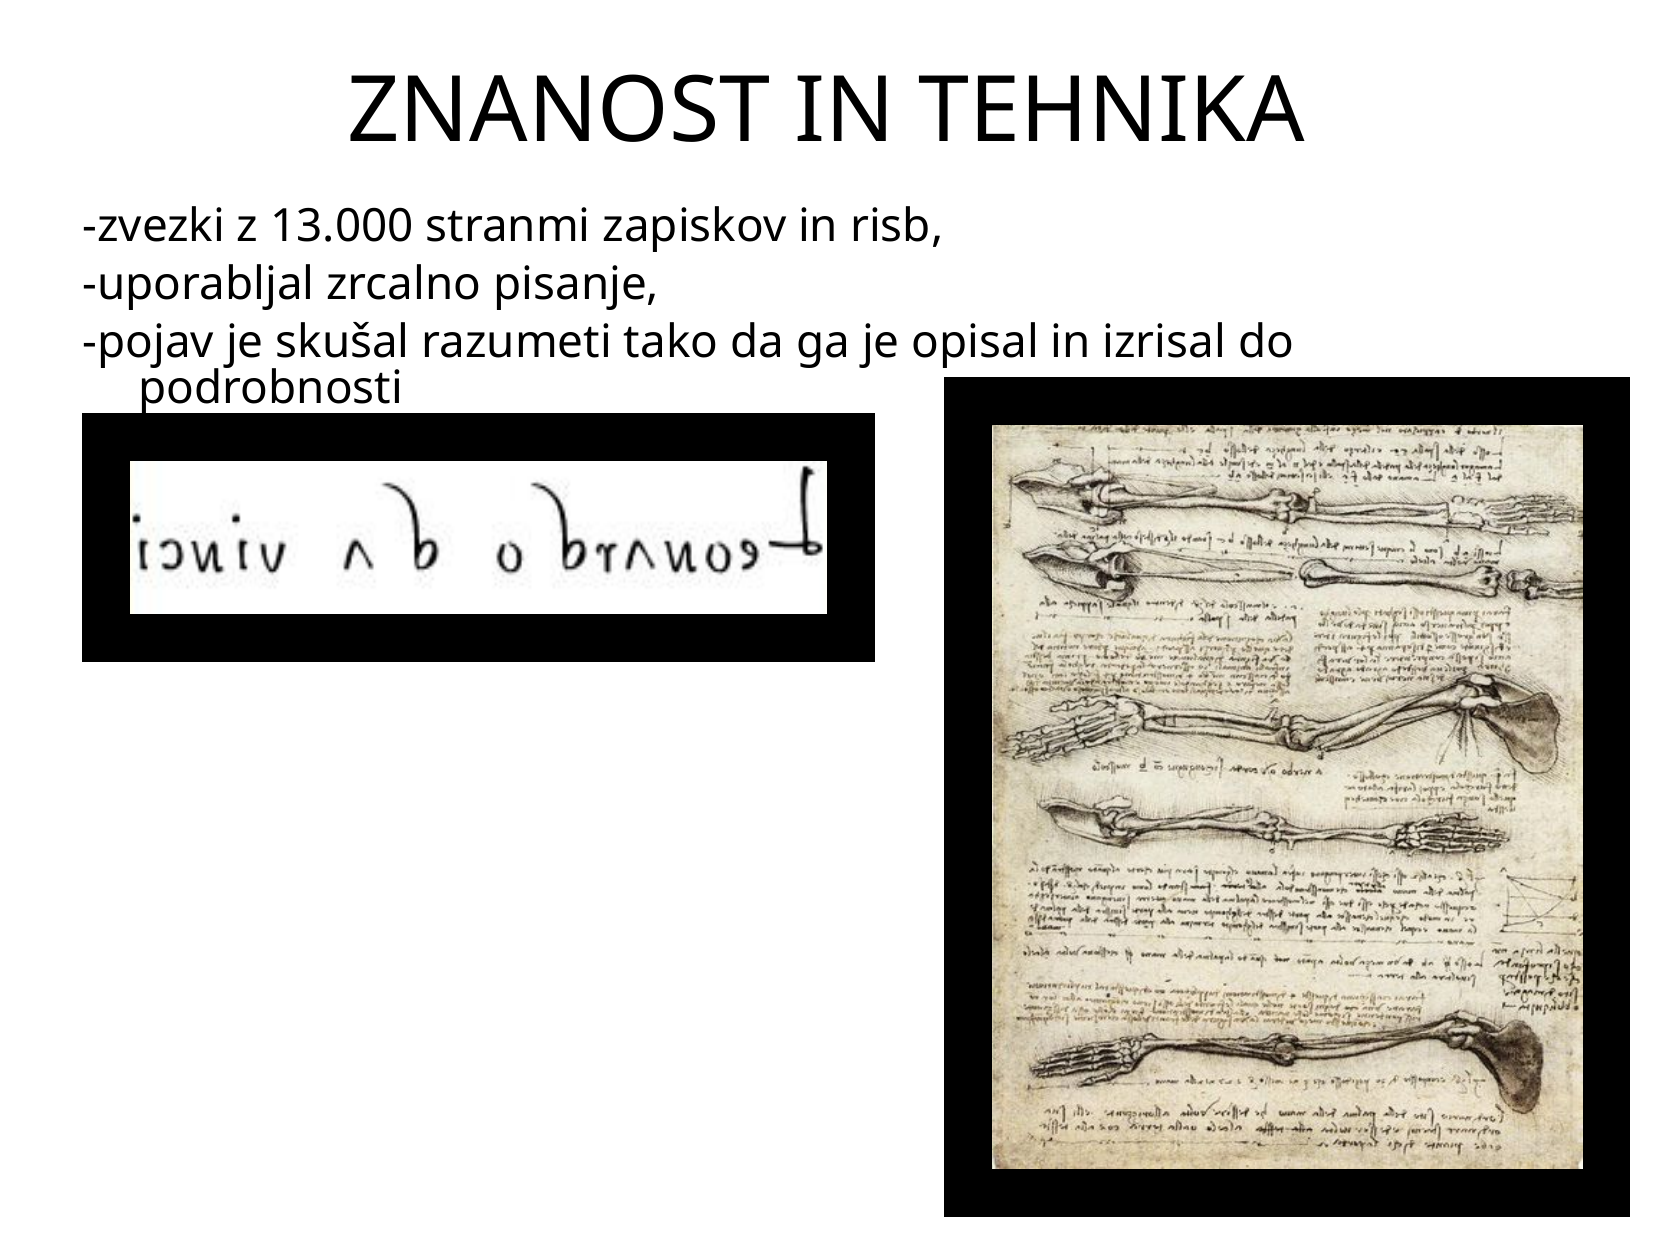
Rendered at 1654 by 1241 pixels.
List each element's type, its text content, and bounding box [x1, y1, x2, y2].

list -zvezki z 13.000 stranmi zapiskov in risb, -uporabljal zrcalno pisanje, -pojav je skušal razumeti tako da ga je opisal in izrisal do podrobnosti [82, 197, 1571, 1016]
title ZNANOST IN TEHNIKA [82, 37, 1571, 197]
picture [992, 425, 1583, 1170]
picture [129, 460, 827, 615]
